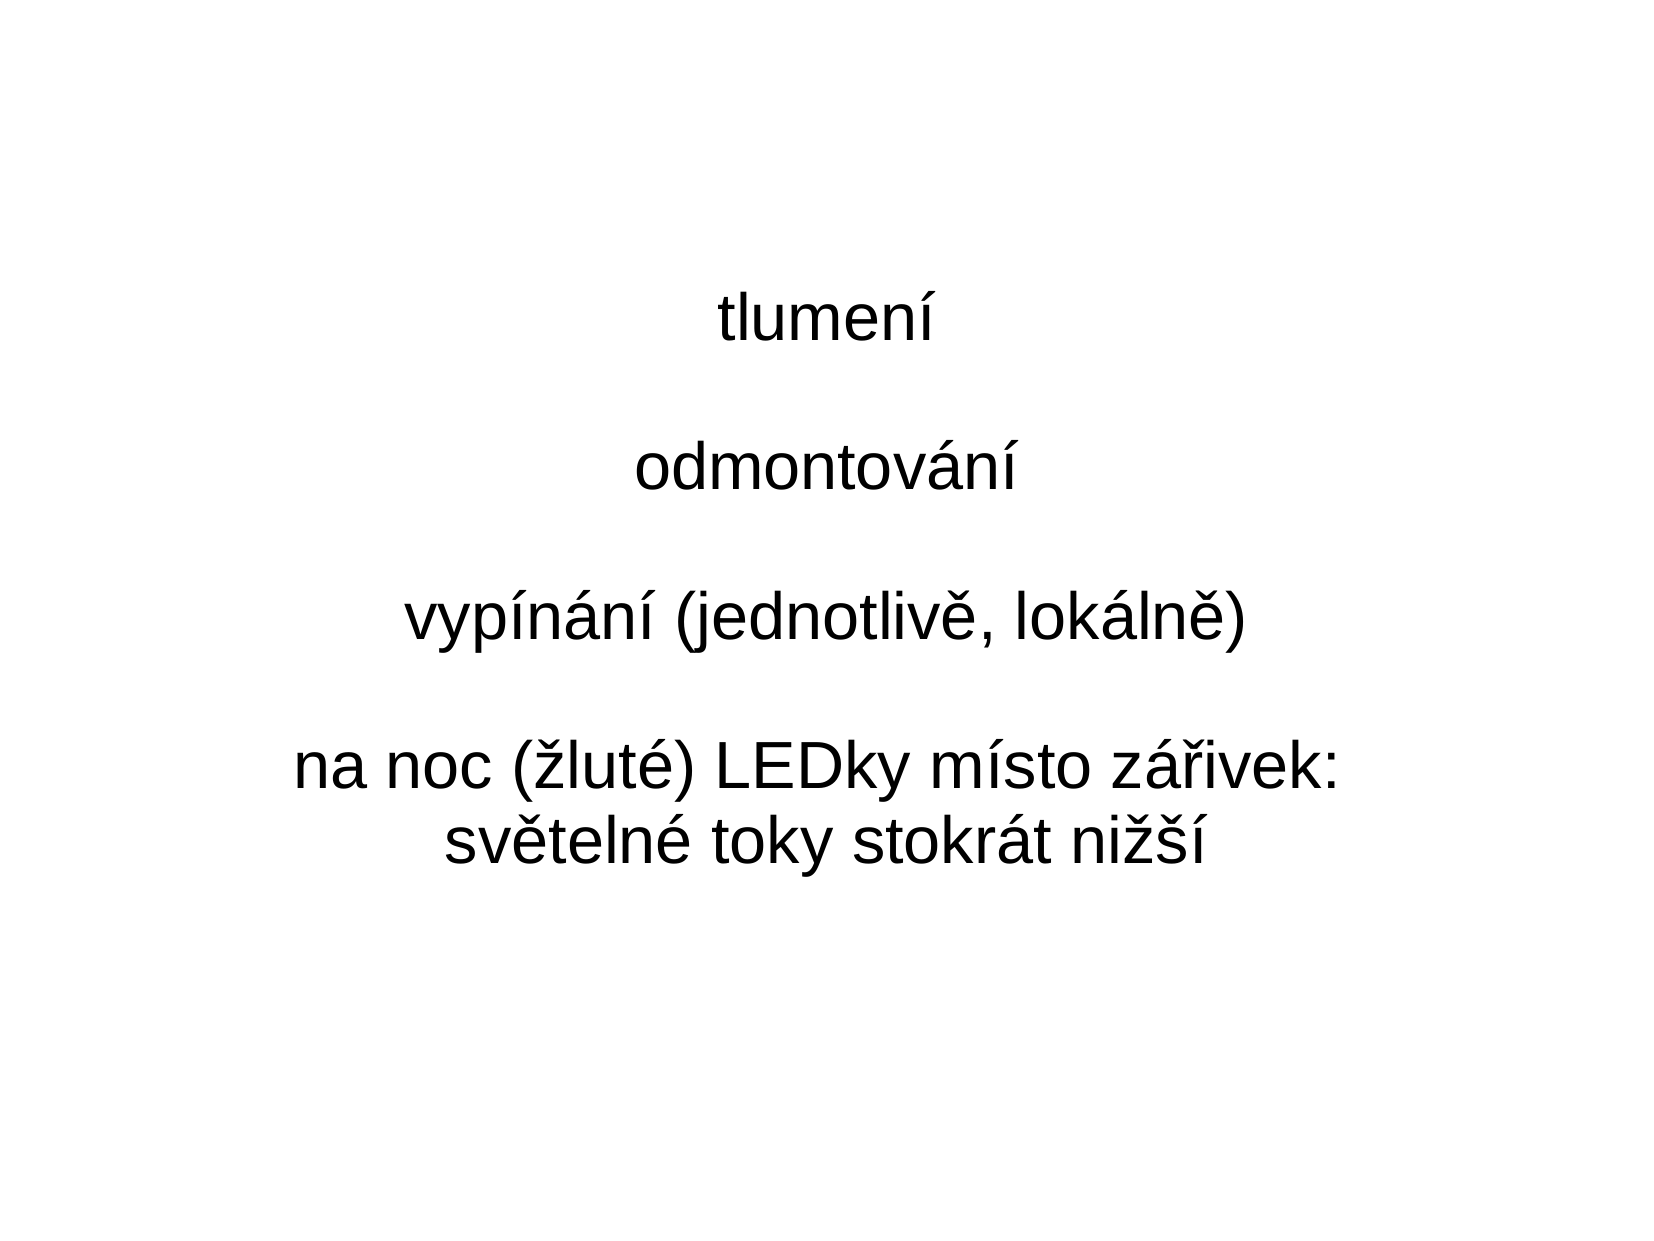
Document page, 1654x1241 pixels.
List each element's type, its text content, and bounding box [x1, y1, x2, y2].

subtitle tlumení odmontování vypínání (jednotlivě, lokálně) na noc (žluté) LEDky místo zářivek: světelné toky stokrát nižší [82, 56, 1571, 1102]
